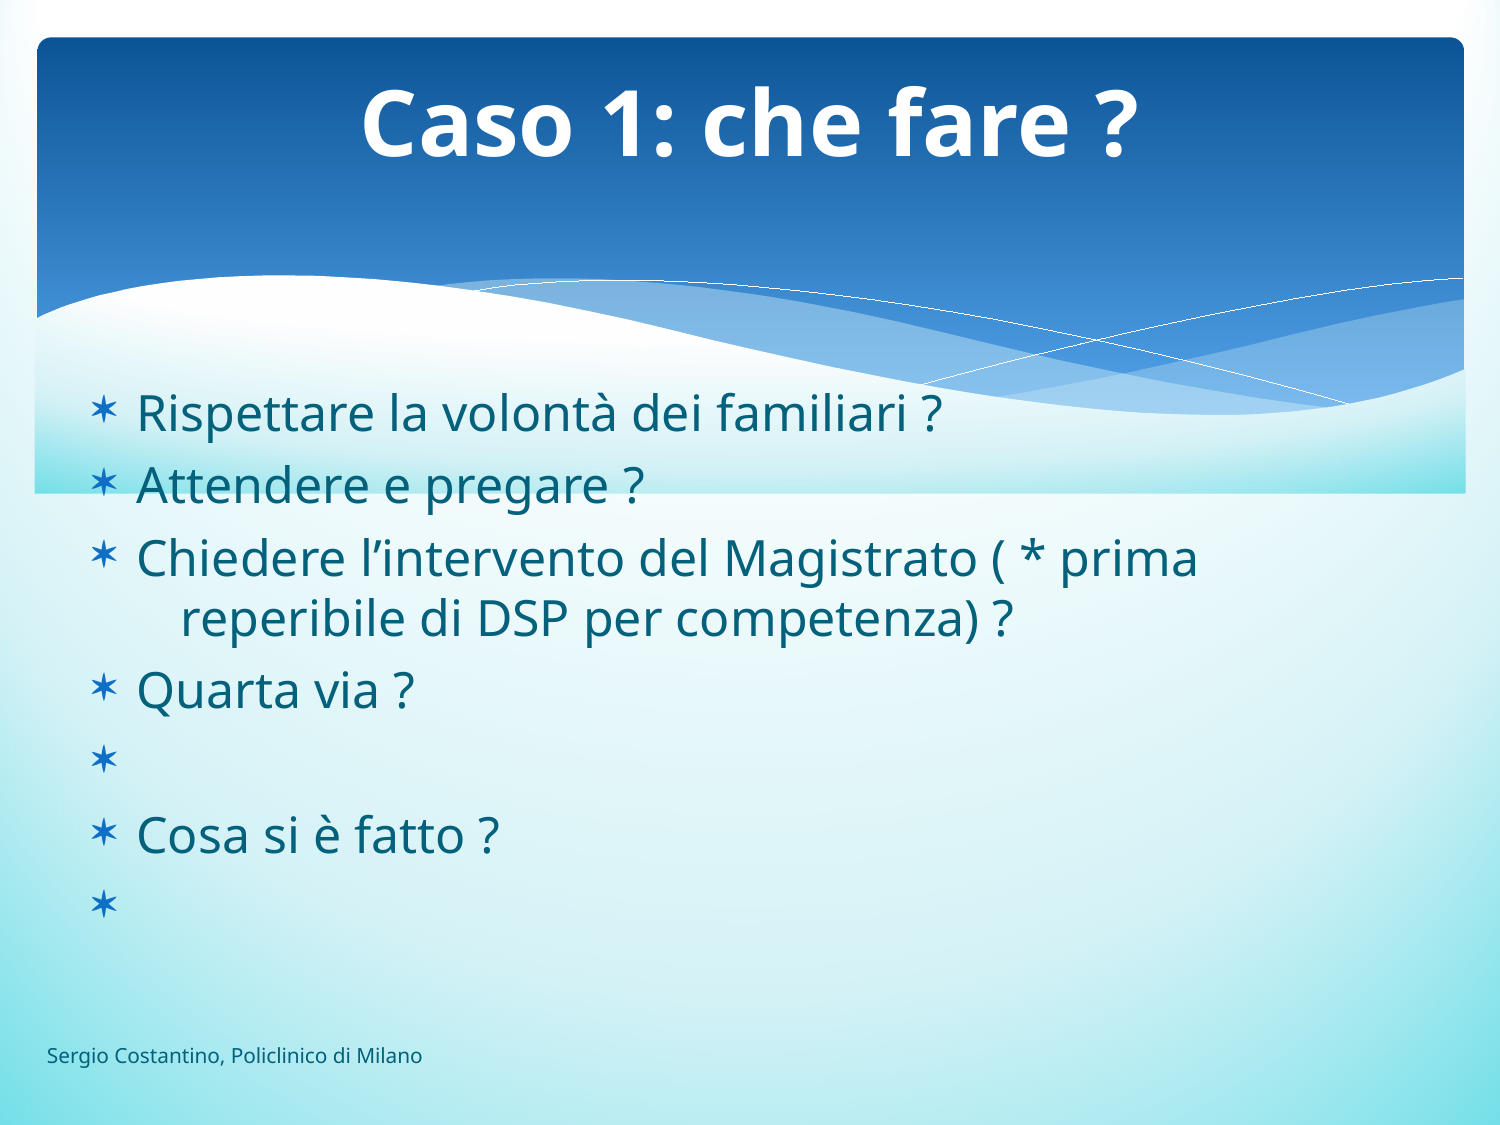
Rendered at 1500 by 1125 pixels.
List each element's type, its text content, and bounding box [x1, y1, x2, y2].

text_box Sergio Costantino, Policlinico di Milano [31, 1025, 653, 1086]
title Caso 1: che fare ? [75, 55, 1426, 185]
list Rispettare la volontà dei familiari ? Attendere e pregare ? Chiedere l’intervento del Magistrato ( * prima reperibile di DSP per competenza) ? Quarta via ? Cosa si è fatto ? [76, 373, 1412, 1006]
